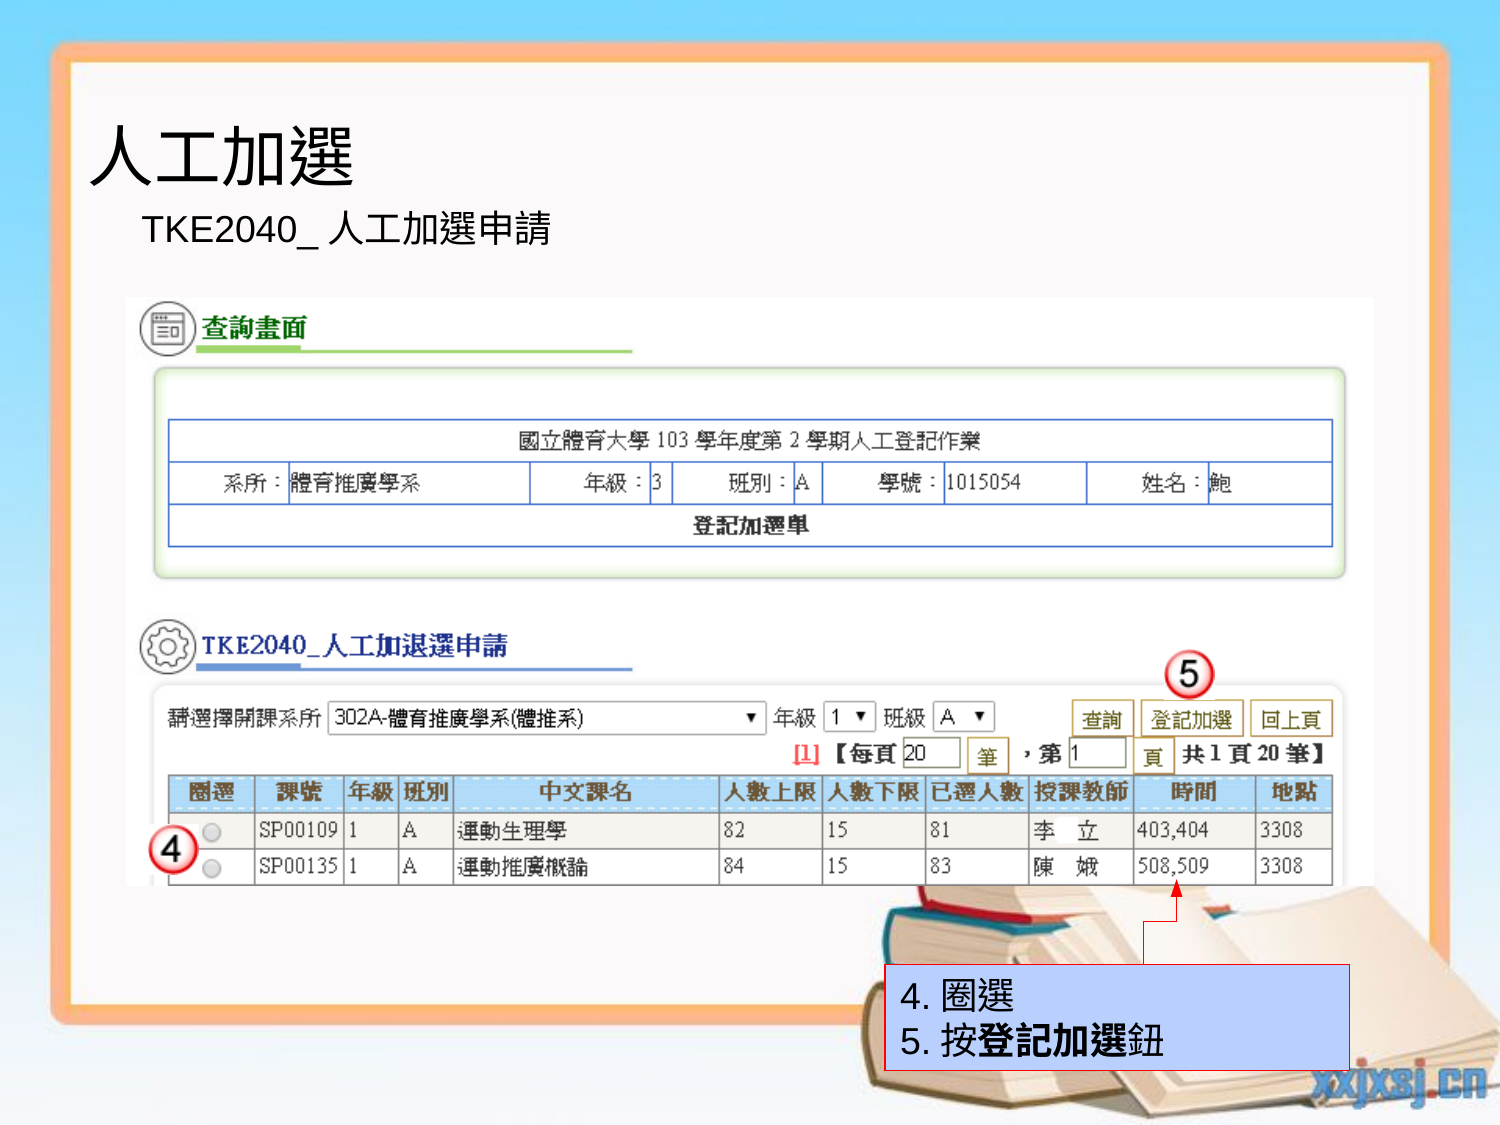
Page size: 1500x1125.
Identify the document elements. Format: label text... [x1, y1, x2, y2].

text_box 人工加選 [72, 82, 1423, 229]
text_box 4.圈選 5.按登記加選鈕 [885, 964, 1350, 1071]
picture [0, 0, 1500, 1125]
text_box TKE2040_人工加選申請 [126, 197, 563, 259]
